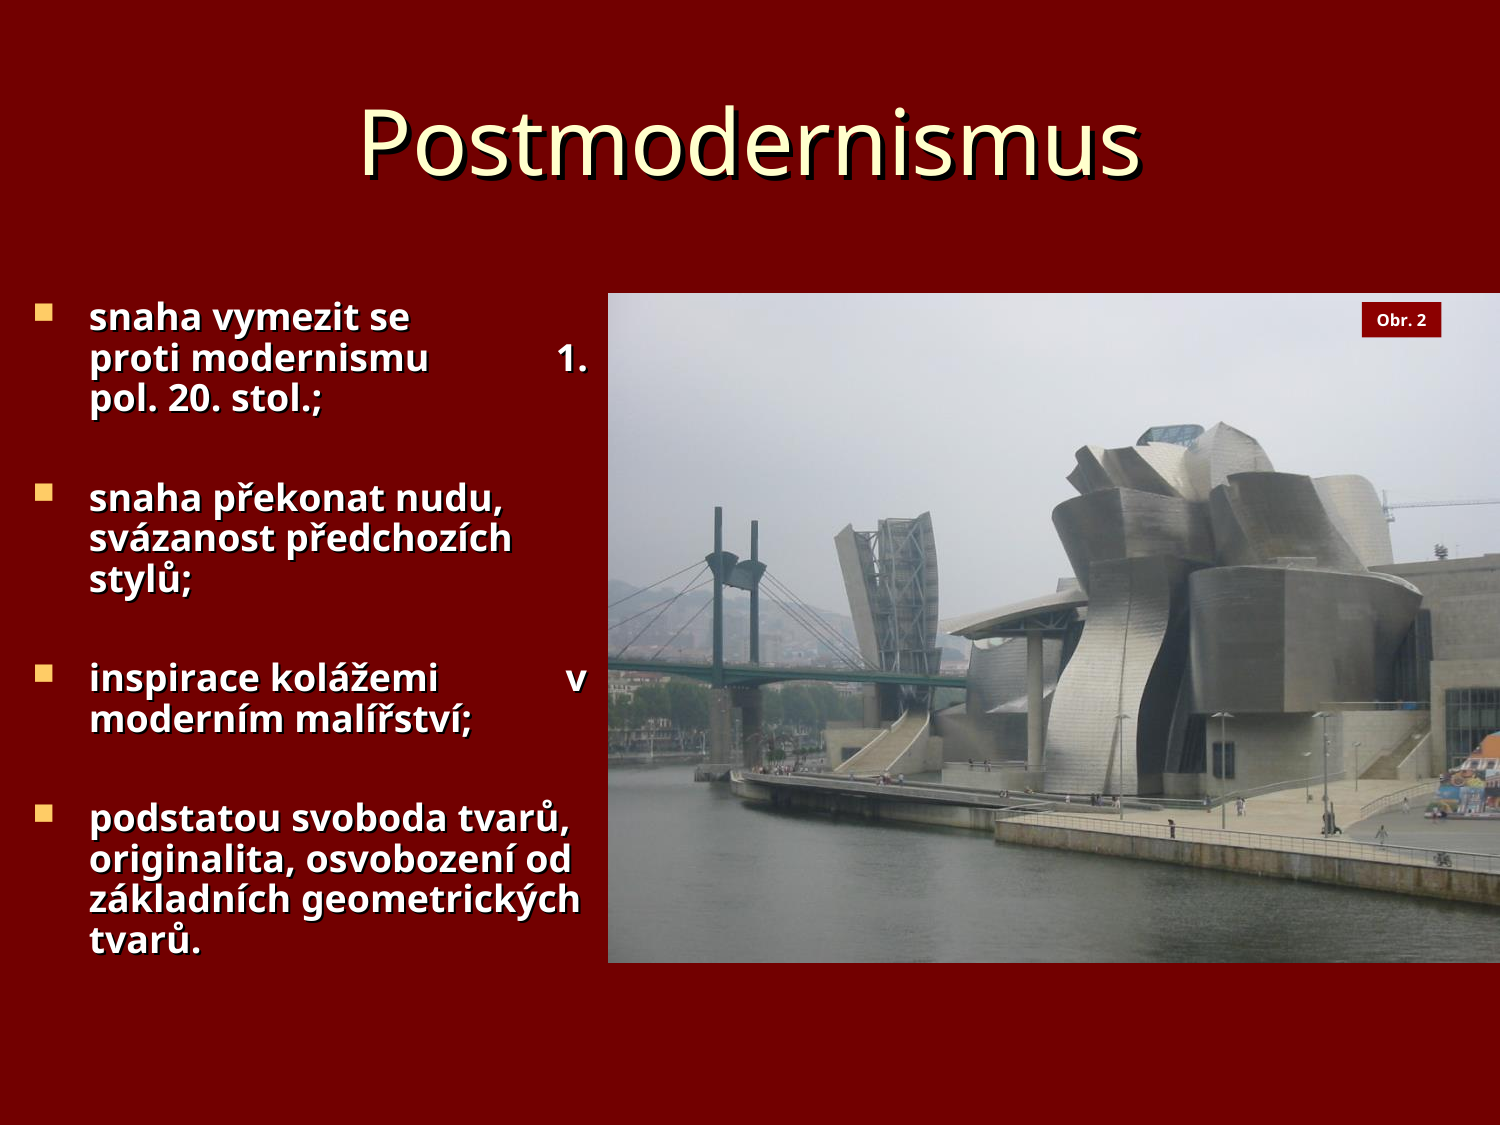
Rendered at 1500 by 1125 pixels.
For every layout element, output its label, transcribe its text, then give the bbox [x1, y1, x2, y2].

title Postmodernismus [75, 45, 1426, 233]
text_box Obr. 2 [1361, 302, 1442, 338]
text_box [608, 293, 1500, 963]
list snaha vymezit se proti modernismu 1. pol. 20. stol.; snaha překonat nudu, svázanost předchozích stylů; inspirace kolážemi v moderním malířství; podstatou svoboda tvarů, originalita, osvobození od základních geometrických tvarů. [17, 290, 609, 1125]
